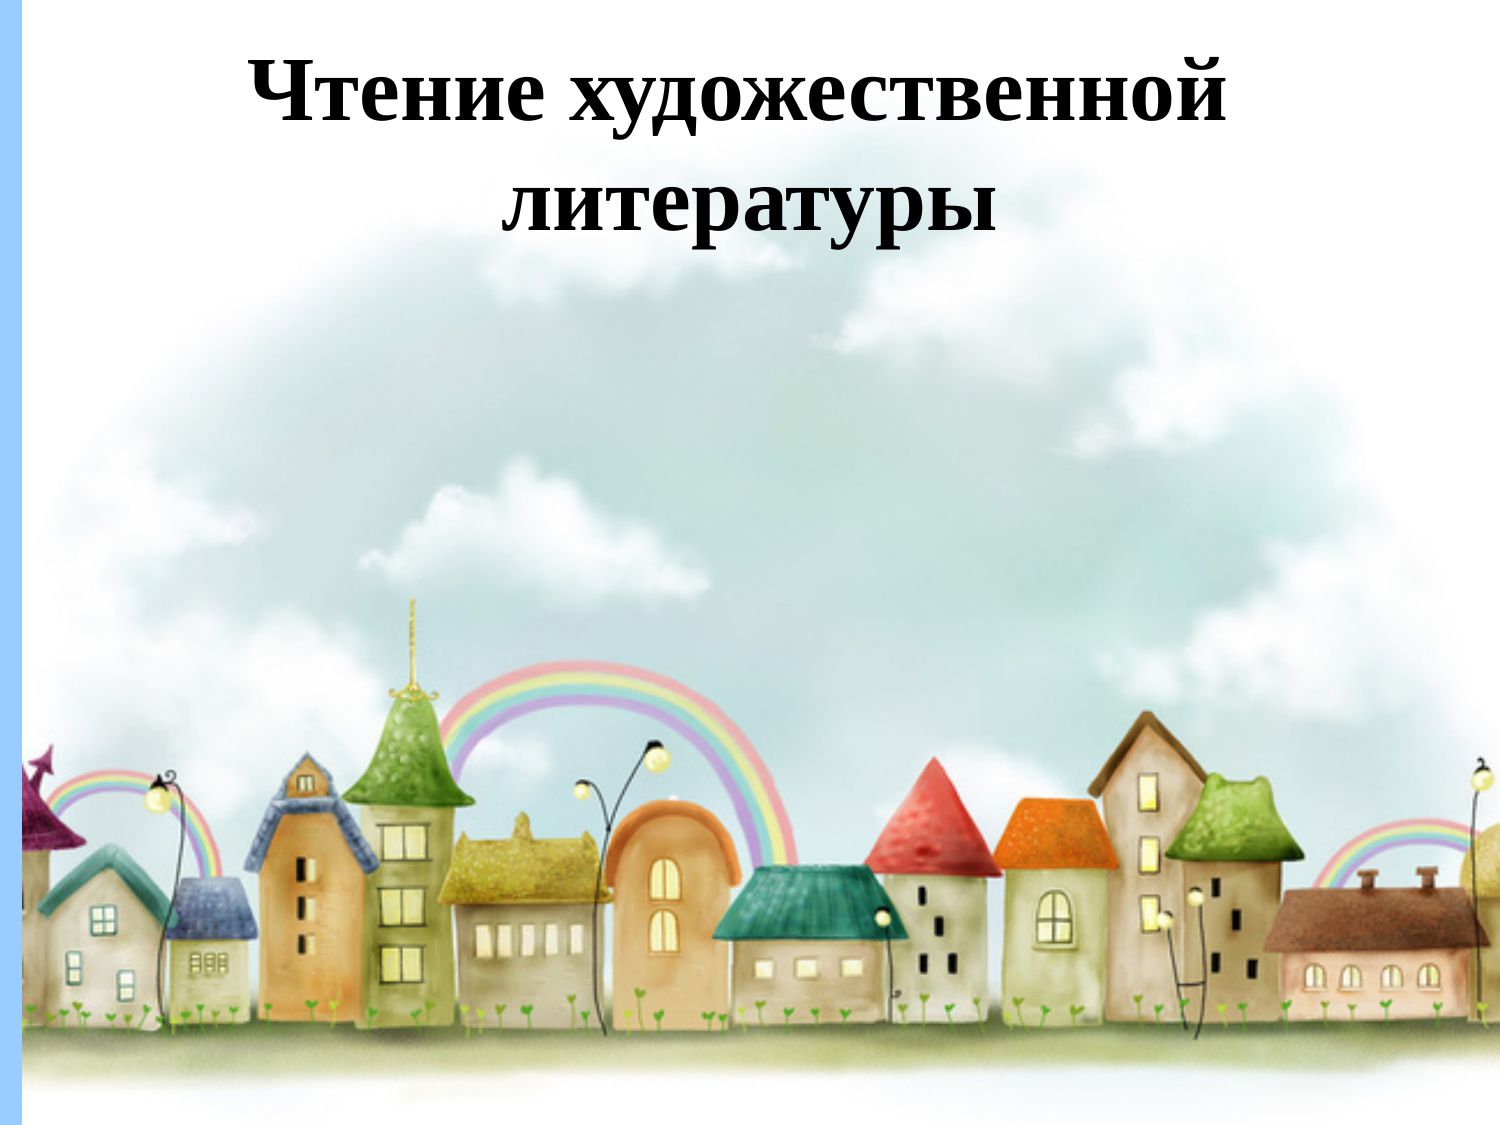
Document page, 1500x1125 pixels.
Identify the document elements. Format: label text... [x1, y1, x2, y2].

picture [22, 0, 1500, 1125]
text_box Чтение художественной литературы [75, 37, 1425, 241]
